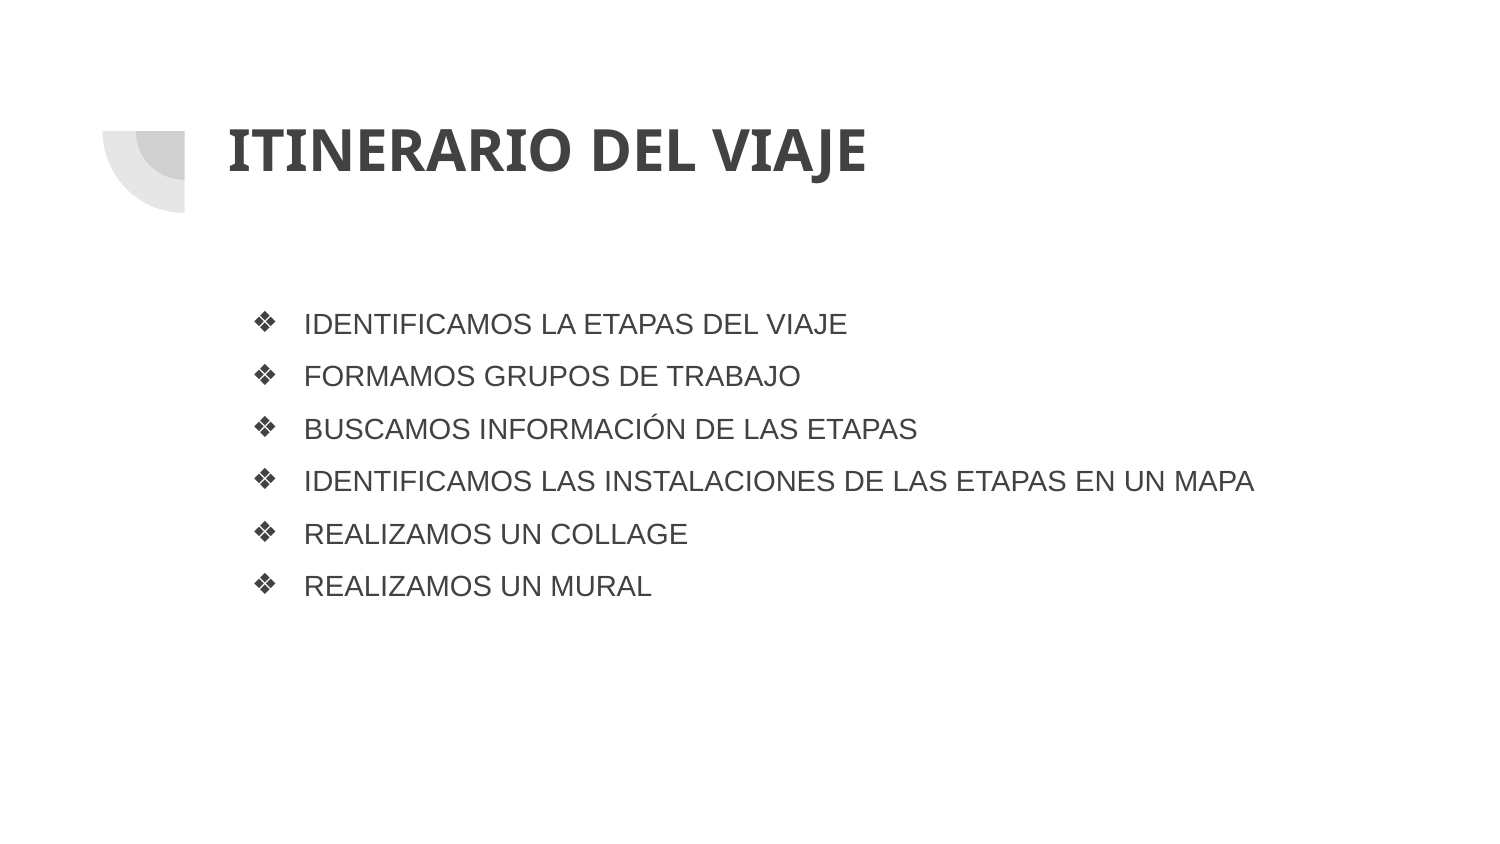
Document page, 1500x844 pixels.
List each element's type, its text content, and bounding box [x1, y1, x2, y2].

list IDENTIFICAMOS LA ETAPAS DEL VIAJE FORMAMOS GRUPOS DE TRABAJO BUSCAMOS INFORMACIÓN DE LAS ETAPAS IDENTIFICAMOS LAS INSTALACIONES DE LAS ETAPAS EN UN MAPA REALIZAMOS UN COLLAGE REALIZAMOS UN MURAL [213, 272, 1368, 744]
title ITINERARIO DEL VIAJE [213, 98, 1368, 263]
